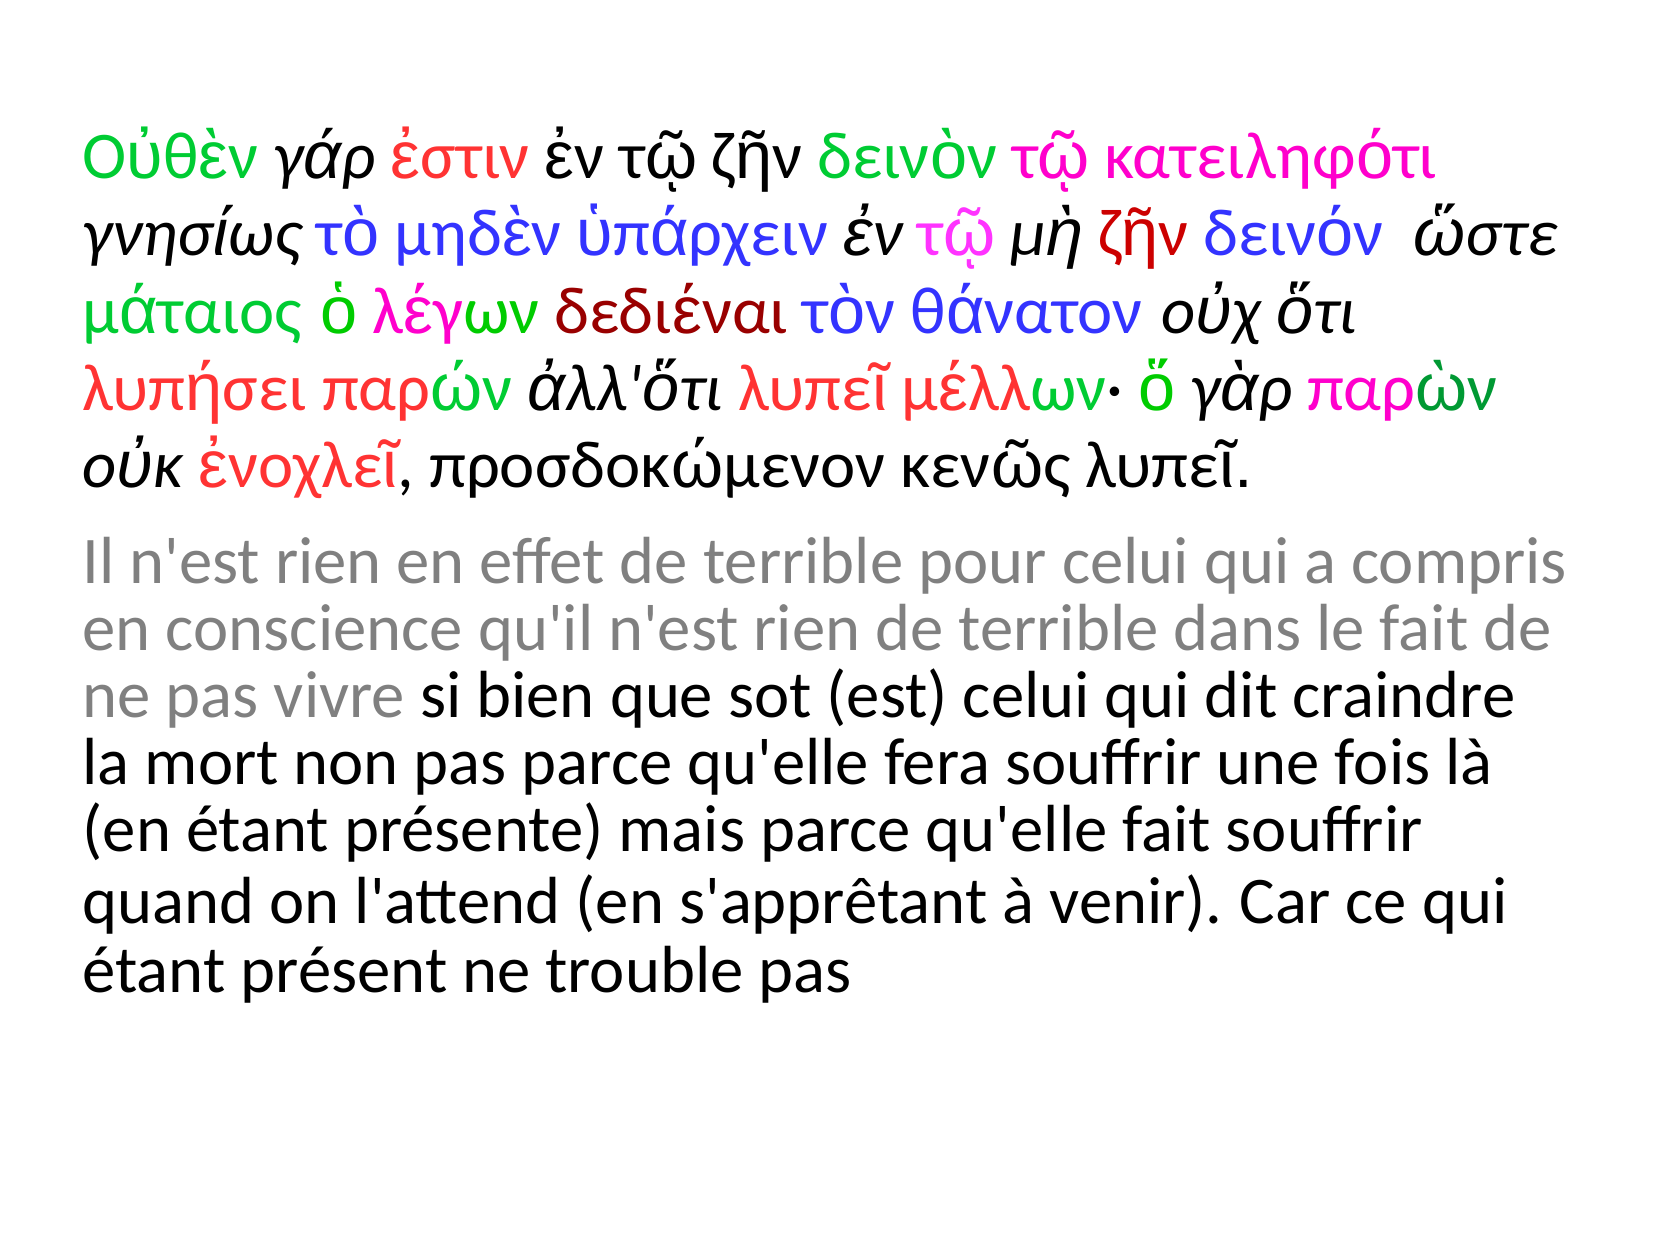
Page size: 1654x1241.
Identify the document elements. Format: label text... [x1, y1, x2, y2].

list Oὐθὲν γάρ ἐστιν ἐν τῷ ζῆν δεινὸν τῷ κατειληφότι γνησίως τὸ μηδὲν ὑπάρχειν ἐν τῷ μὴ ζῆν δεινόν ὥστε μάταιος ὁ λέγων δεδιέναι τὸν θάνατον οὐχ ὅτι λυπήσει παρών ἀλλ'ὅτι λυπεῖ μέλλων· ὅ γὰρ παρὼν οὐκ ἐνοχλεῖ, προσδοκώμενον κενῶς λυπεῖ. Il n'est rien en effet de terrible pour celui qui a compris en conscience qu'il n'est rien de terrible dans le fait de ne pas vivre si bien que sot (est) celui qui dit craindre la mort non pas parce qu'elle fera souffrir une fois là (en étant présente) mais parce qu'elle fait souffrir quand on l'attend (en s'apprêtant à venir). Car ce qui étant présent ne trouble pas [82, 118, 1571, 1136]
